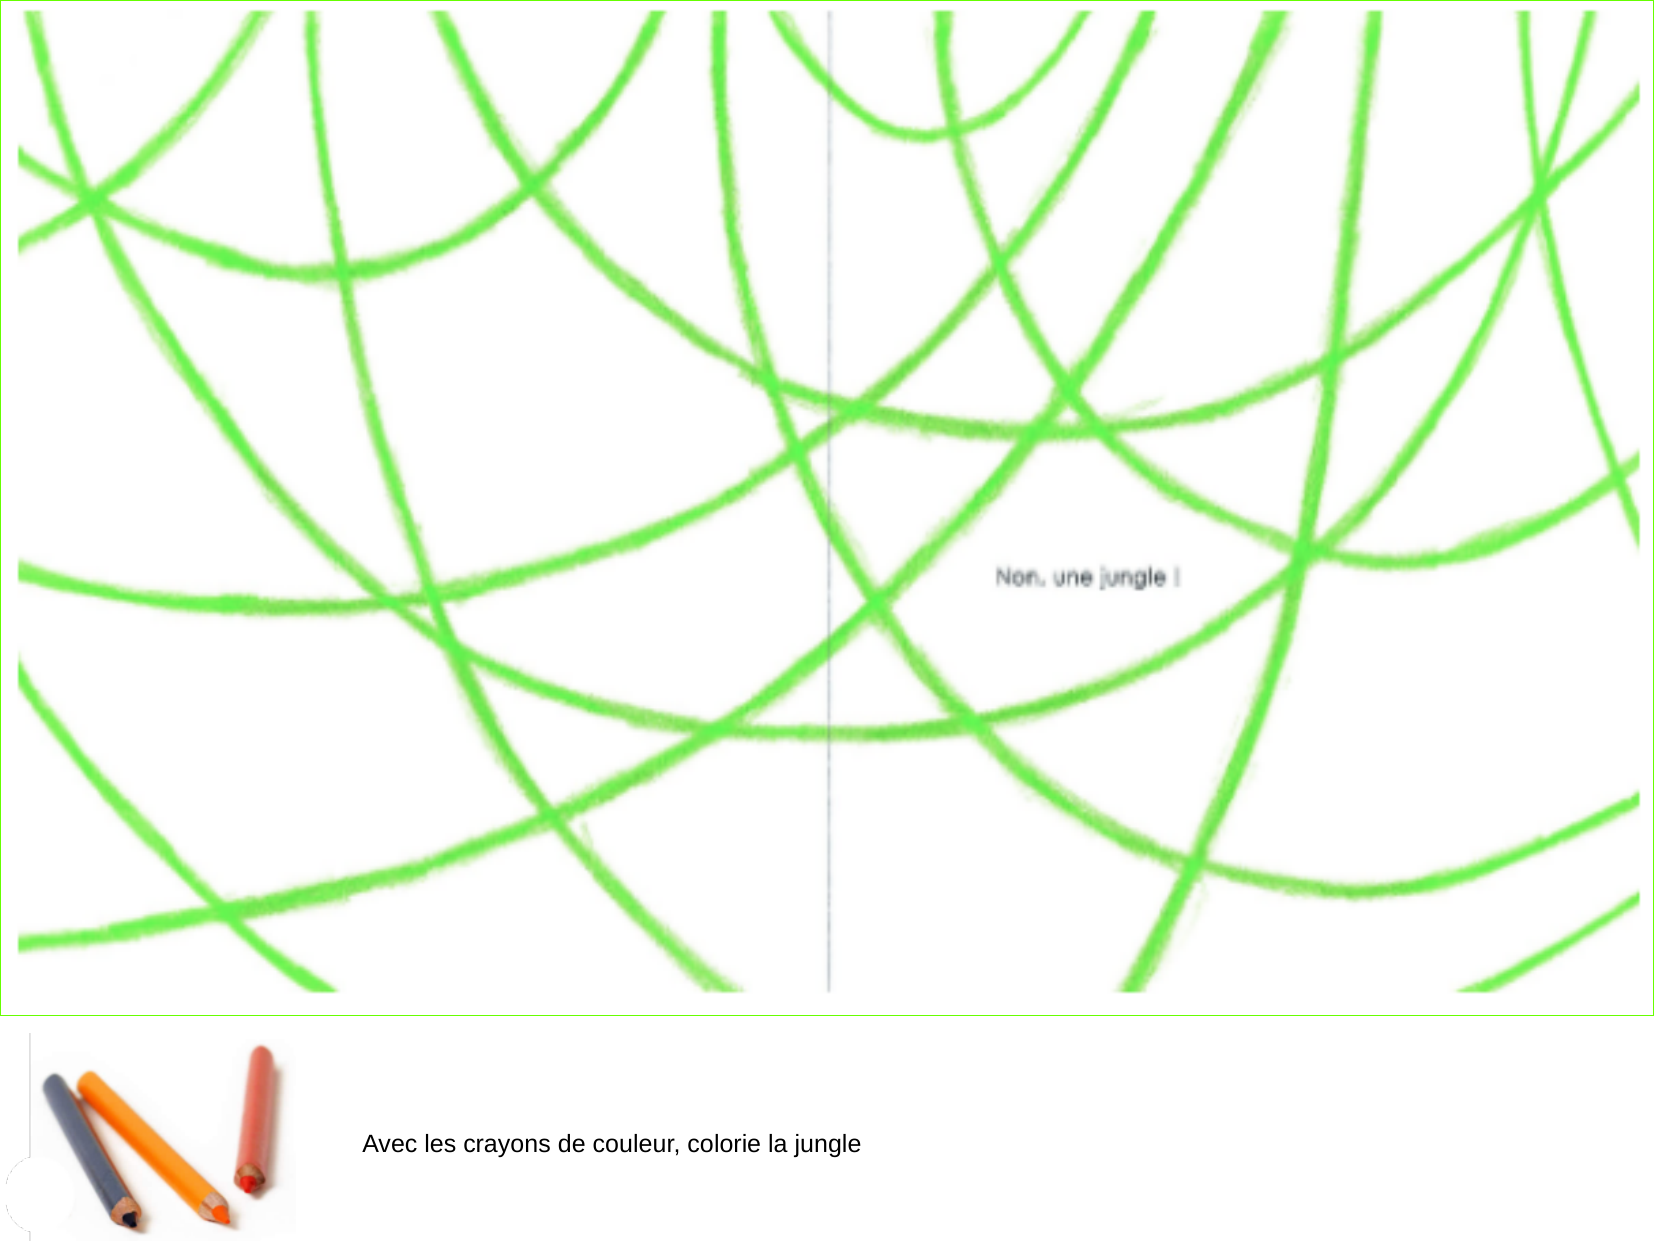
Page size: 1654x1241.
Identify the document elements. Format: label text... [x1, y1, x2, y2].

picture [5, 1033, 296, 1241]
picture [0, 0, 1654, 1016]
text_box Avec les crayons de couleur, colorie la jungle [347, 1122, 1087, 1165]
